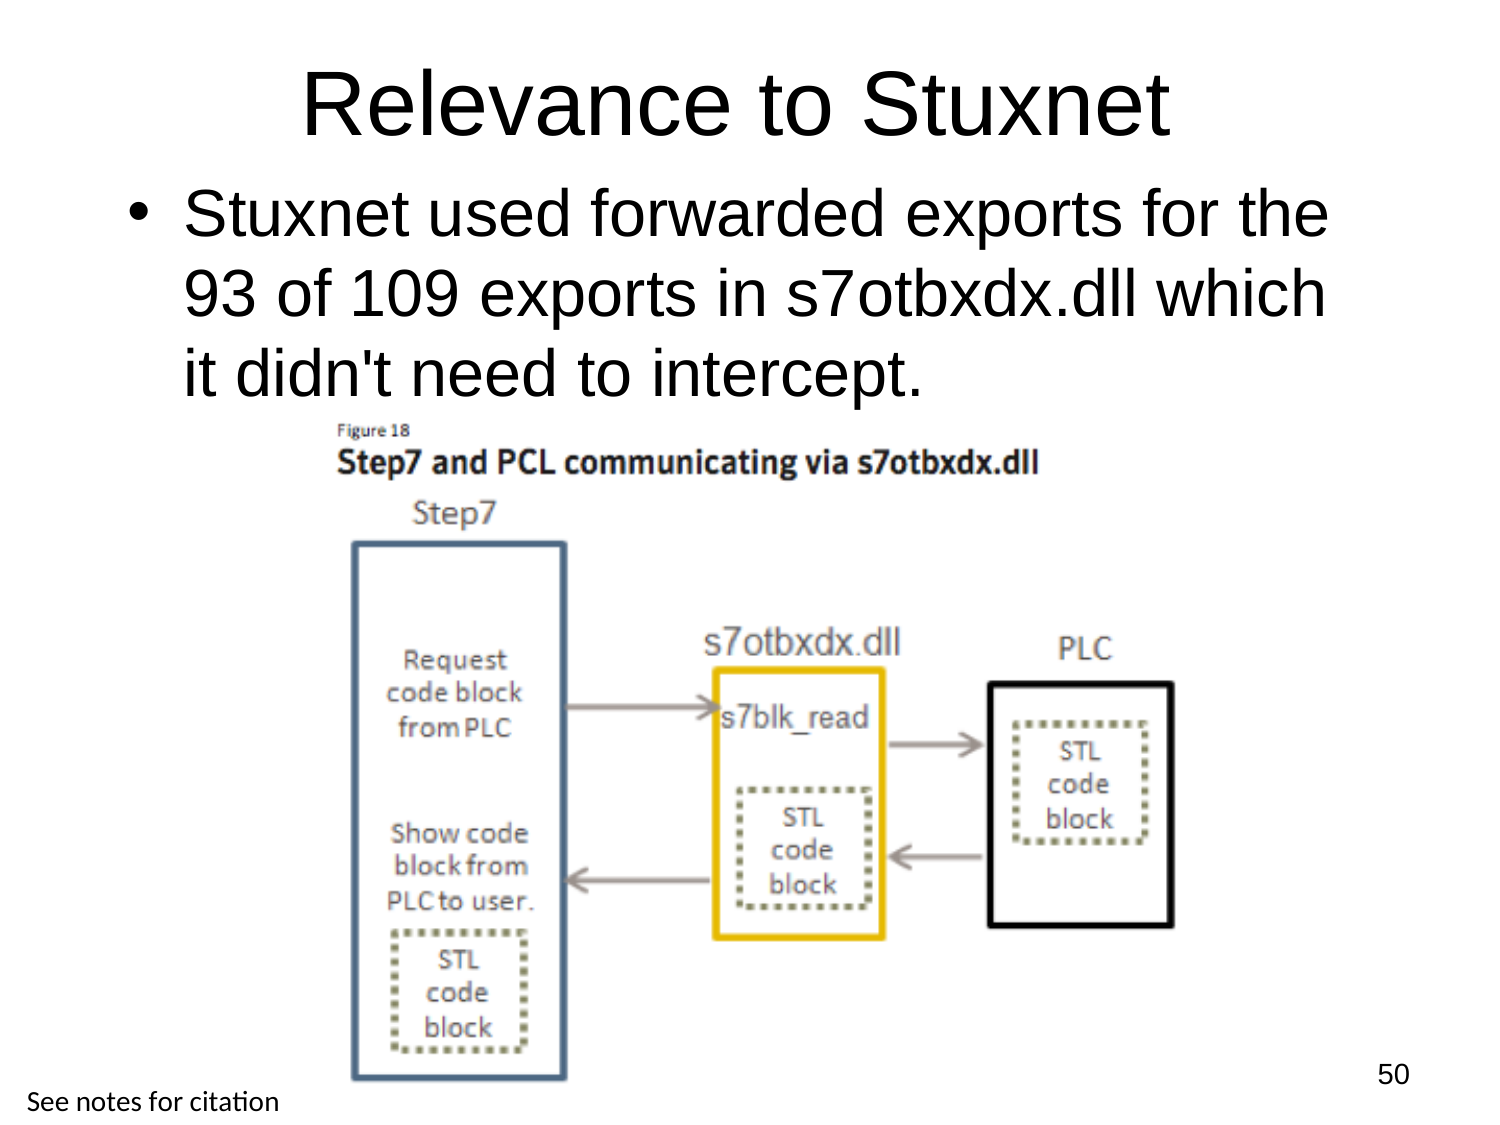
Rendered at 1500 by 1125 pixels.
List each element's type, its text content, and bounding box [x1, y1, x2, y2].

title Relevance to Stuxnet [75, 4, 1426, 193]
list Stuxnet used forwarded exports for the 93 of 109 exports in s7otbxdx.dll which it didn't need to intercept. [112, 162, 1388, 963]
text_box <number> [1074, 1042, 1426, 1103]
text_box See notes for citation [12, 1074, 295, 1125]
picture [320, 412, 1188, 1096]
